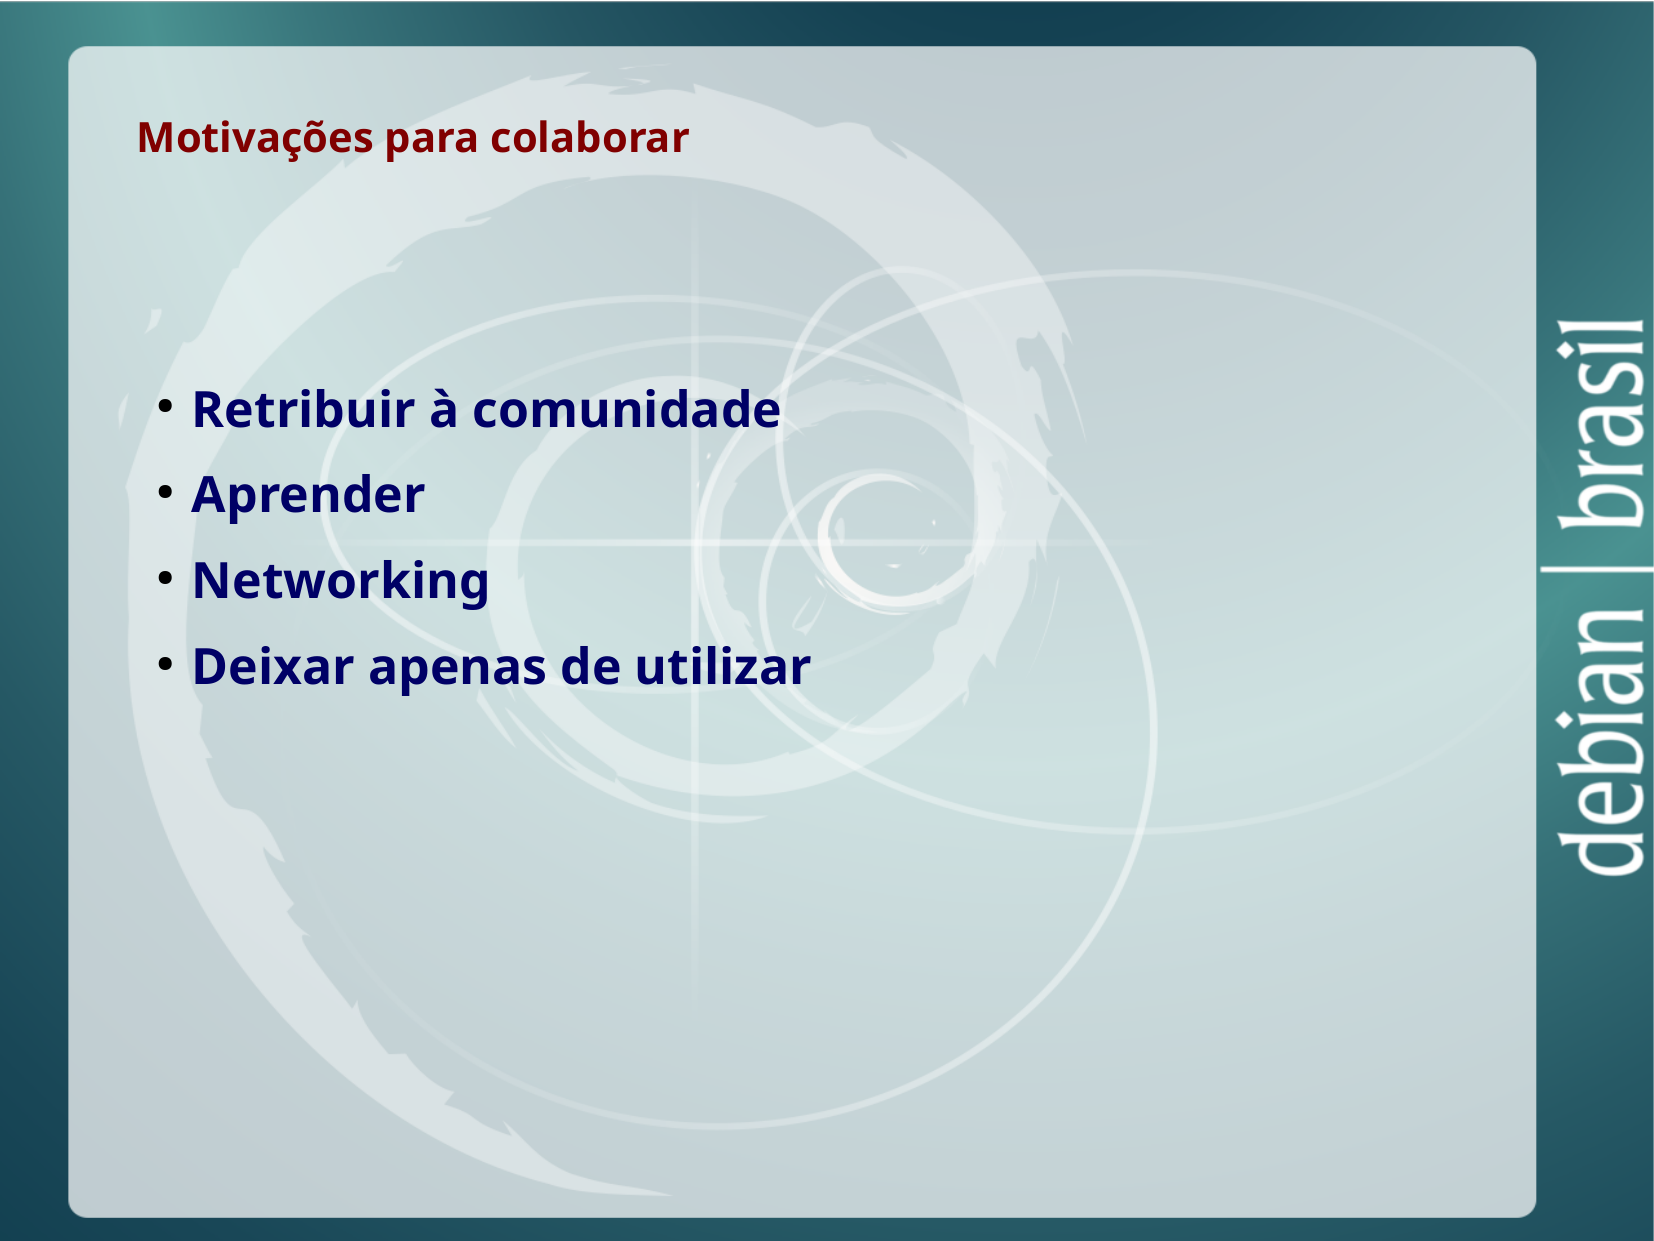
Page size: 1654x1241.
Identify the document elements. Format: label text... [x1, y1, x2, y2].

text_box Retribuir à comunidade Aprender Networking Deixar apenas de utilizar [141, 366, 1430, 888]
text_box Motivações para colaborar [122, 100, 733, 213]
picture [0, 0, 1654, 1241]
